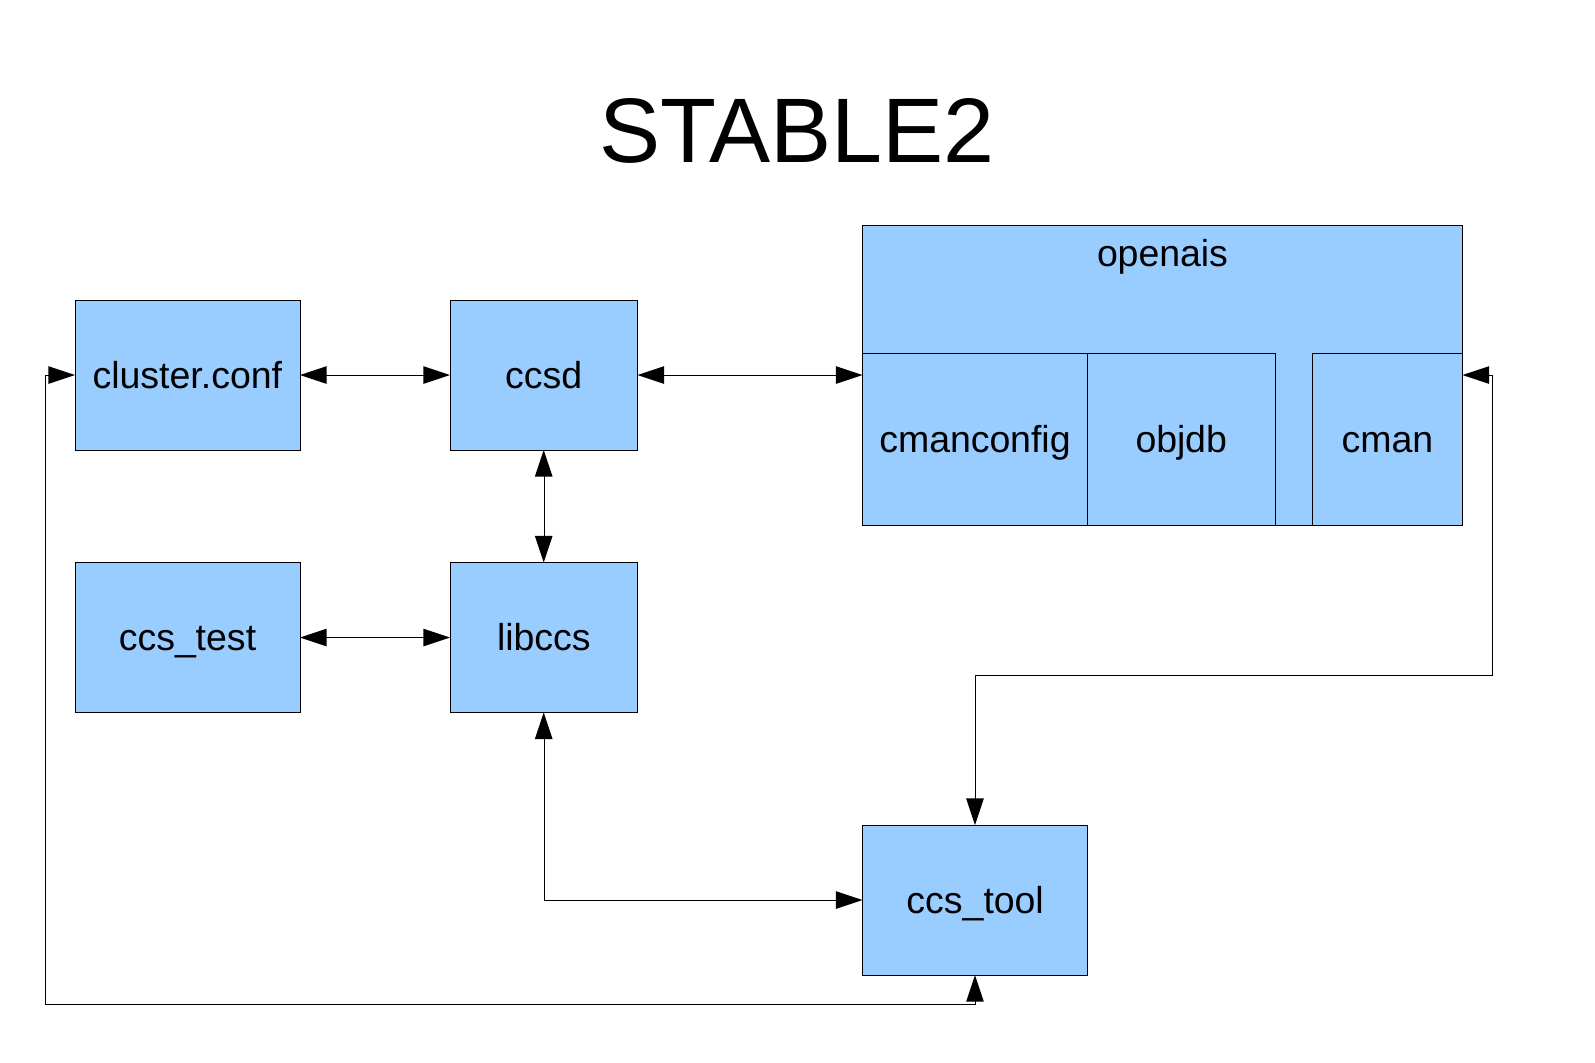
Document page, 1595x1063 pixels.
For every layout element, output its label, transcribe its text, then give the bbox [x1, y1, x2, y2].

text_box ccs_tool [862, 825, 1088, 976]
text_box libccs [450, 562, 638, 713]
text_box cluster.conf [75, 300, 301, 451]
title STABLE2 [79, 49, 1515, 213]
text_box cmanconfig [862, 353, 1087, 526]
text_box ccs_test [75, 562, 301, 713]
text_box cman [1312, 353, 1463, 526]
text_box objdb [1087, 353, 1276, 526]
text_box ccsd [450, 300, 638, 451]
text_box openais [862, 225, 1463, 526]
